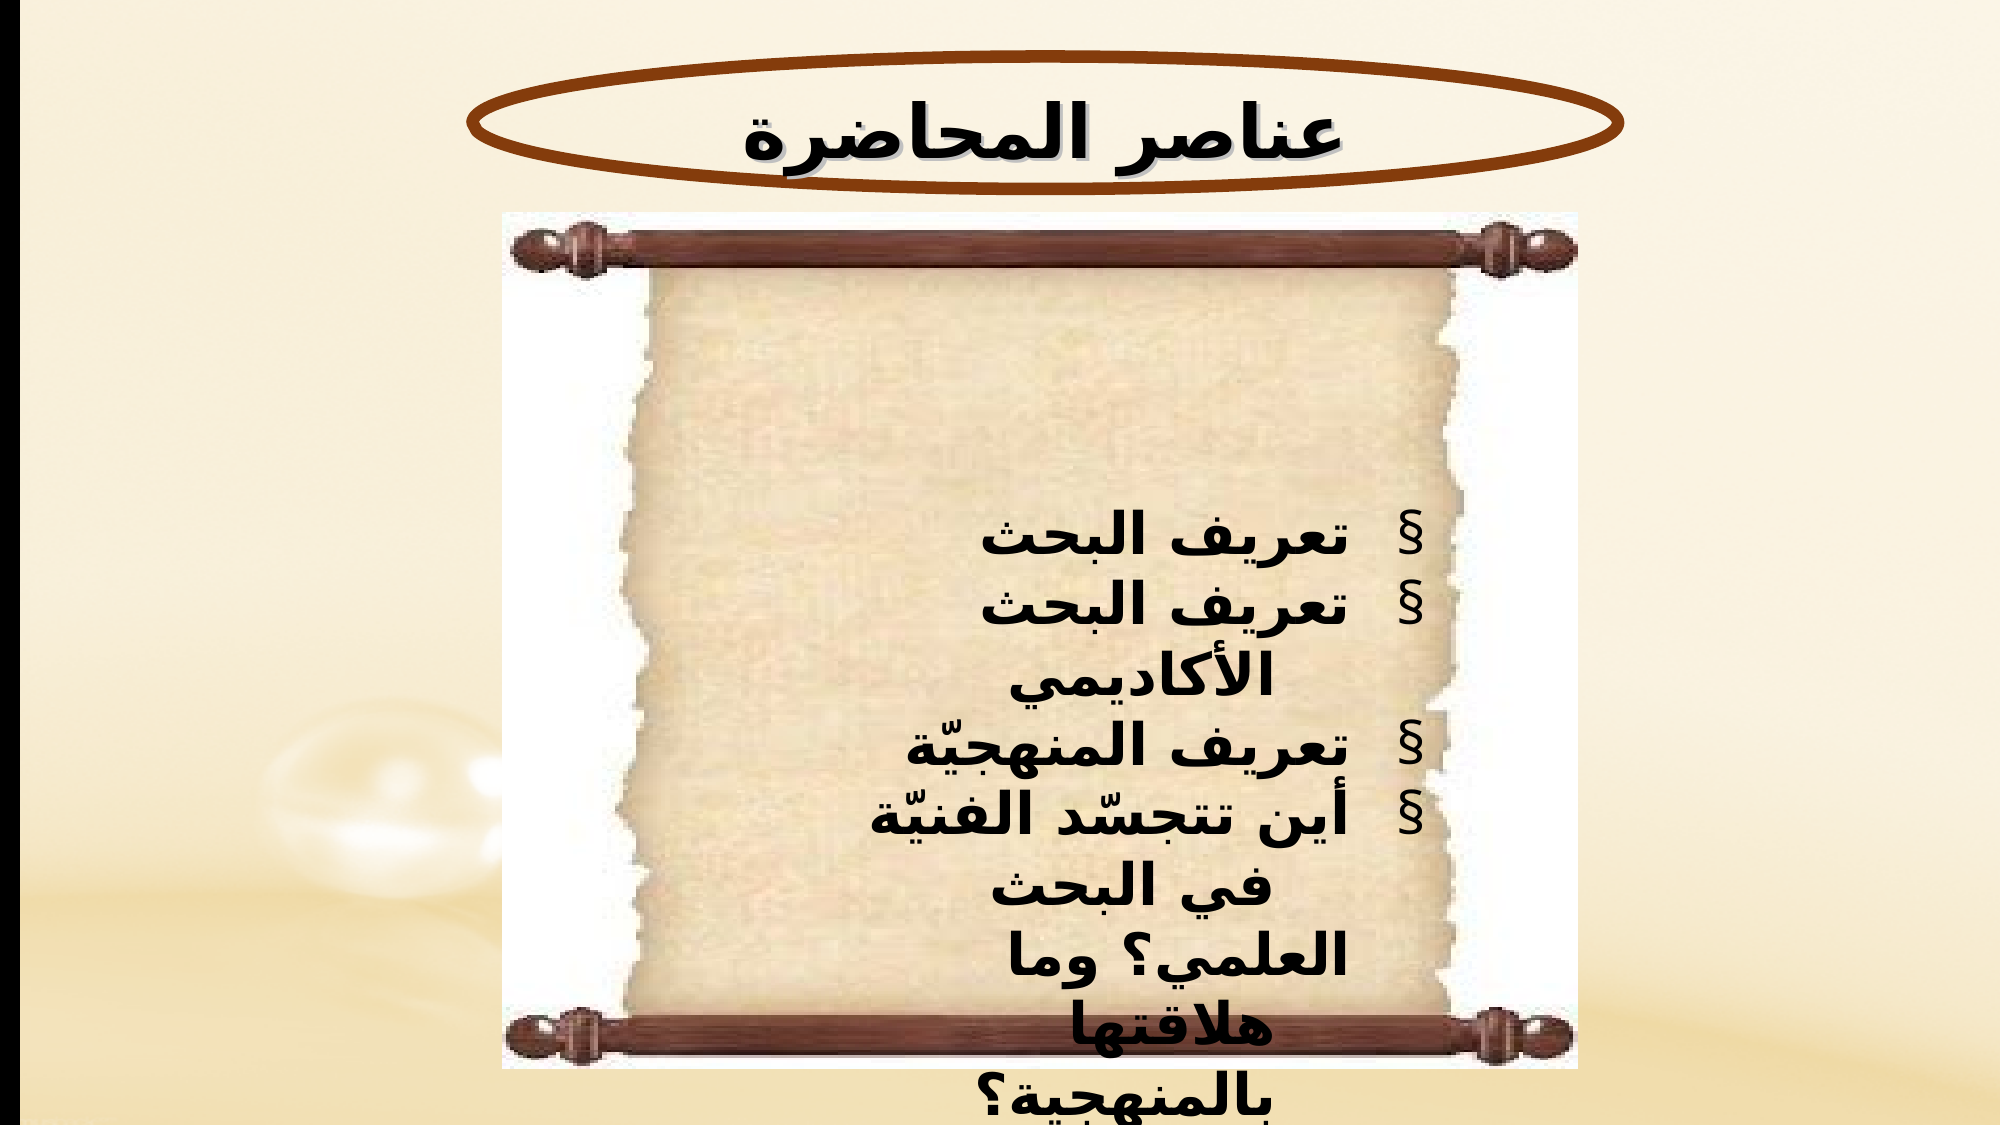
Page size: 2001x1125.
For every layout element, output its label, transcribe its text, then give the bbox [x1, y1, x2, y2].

picture [19, 0, 2000, 1125]
text_box عناصر المحاضرة [472, 56, 1619, 189]
text_box تعريف البحث تعريف البحث الأكاديمي تعريف المنهجيّة أين تتجسّد الفنيّة في البحث العلمي؟ وما هلاقتها بالمنهجية؟ [784, 330, 1441, 1125]
